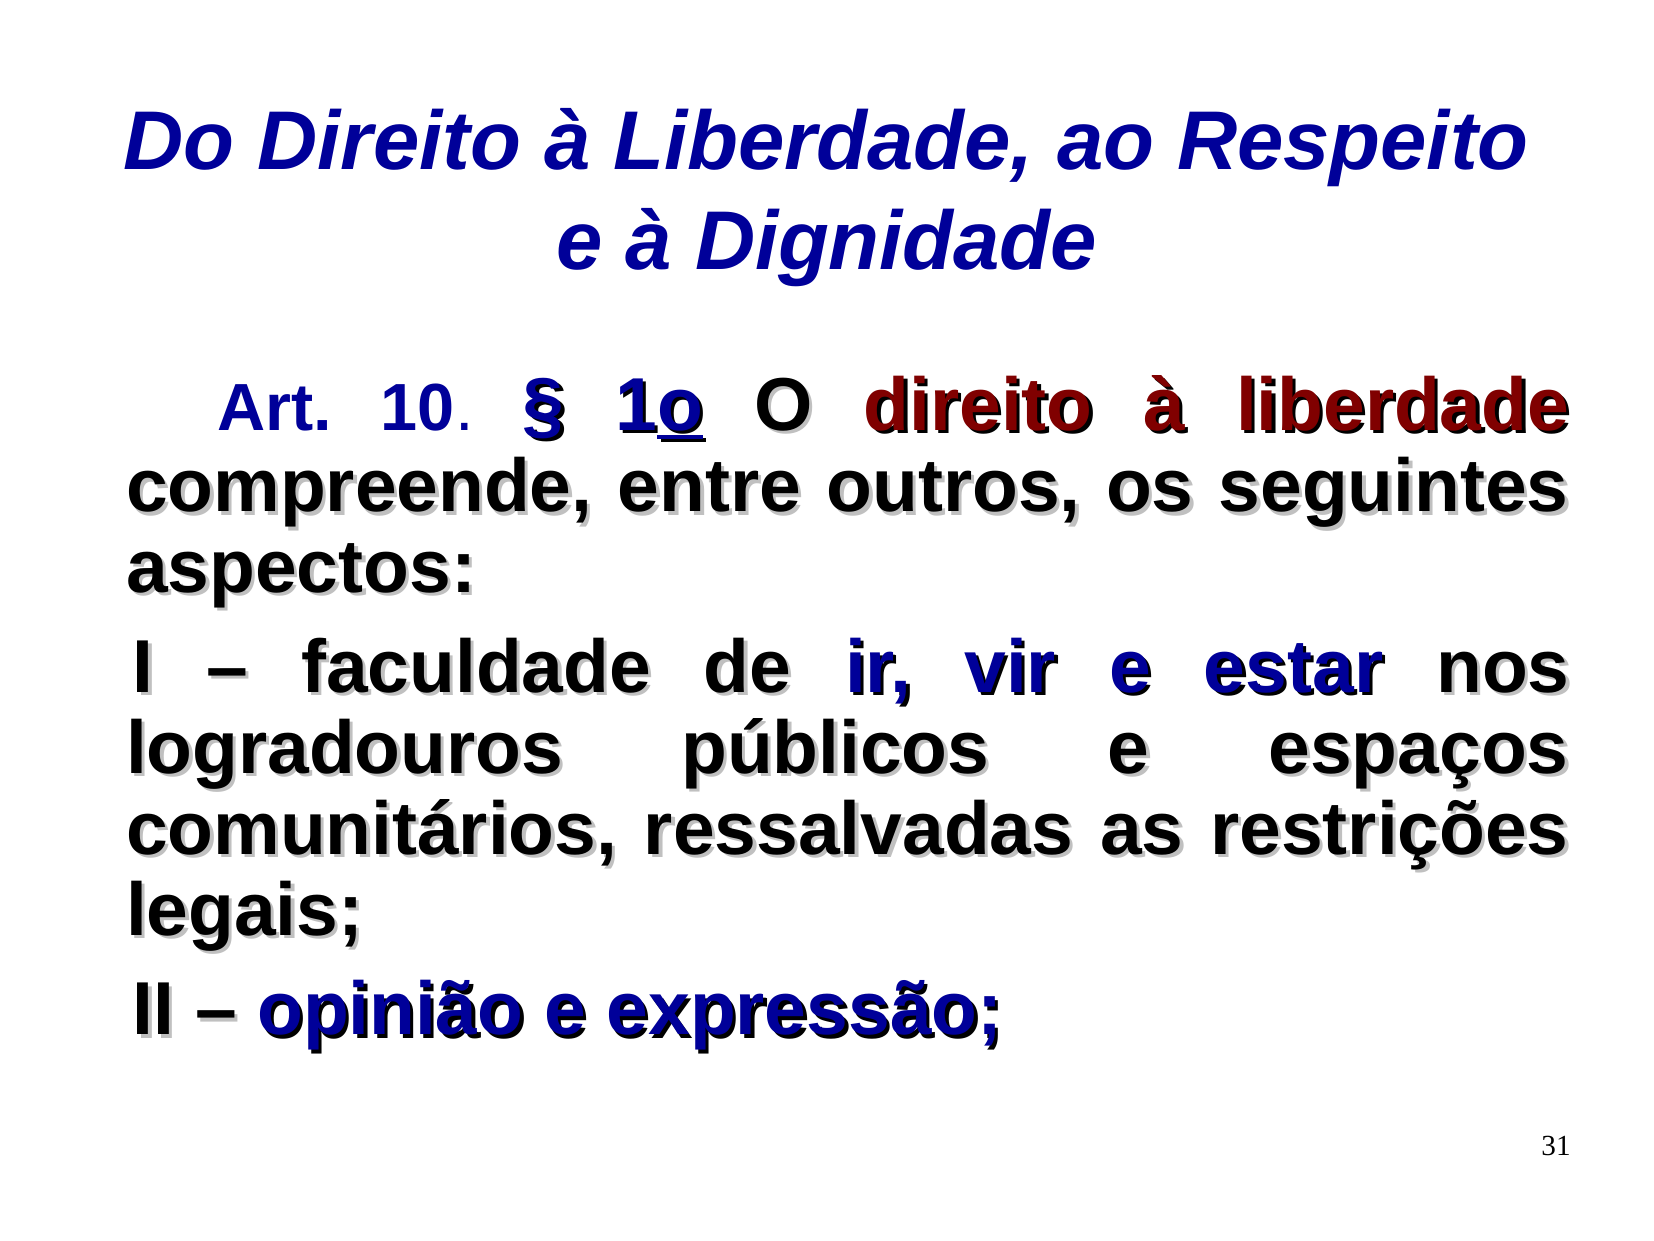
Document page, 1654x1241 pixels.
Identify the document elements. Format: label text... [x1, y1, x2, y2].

title Do Direito à Liberdade, ao Respeito e à Dignidade [82, 67, 1571, 305]
list Art. 10. § 1o O direito à liberdade compreende, entre outros, os seguintes aspectos: I – faculdade de ir, vir e estar nos logradouros públicos e espaços comunitários, ressalvadas as restrições legais; II – opinião e expressão; [55, 358, 1585, 1191]
